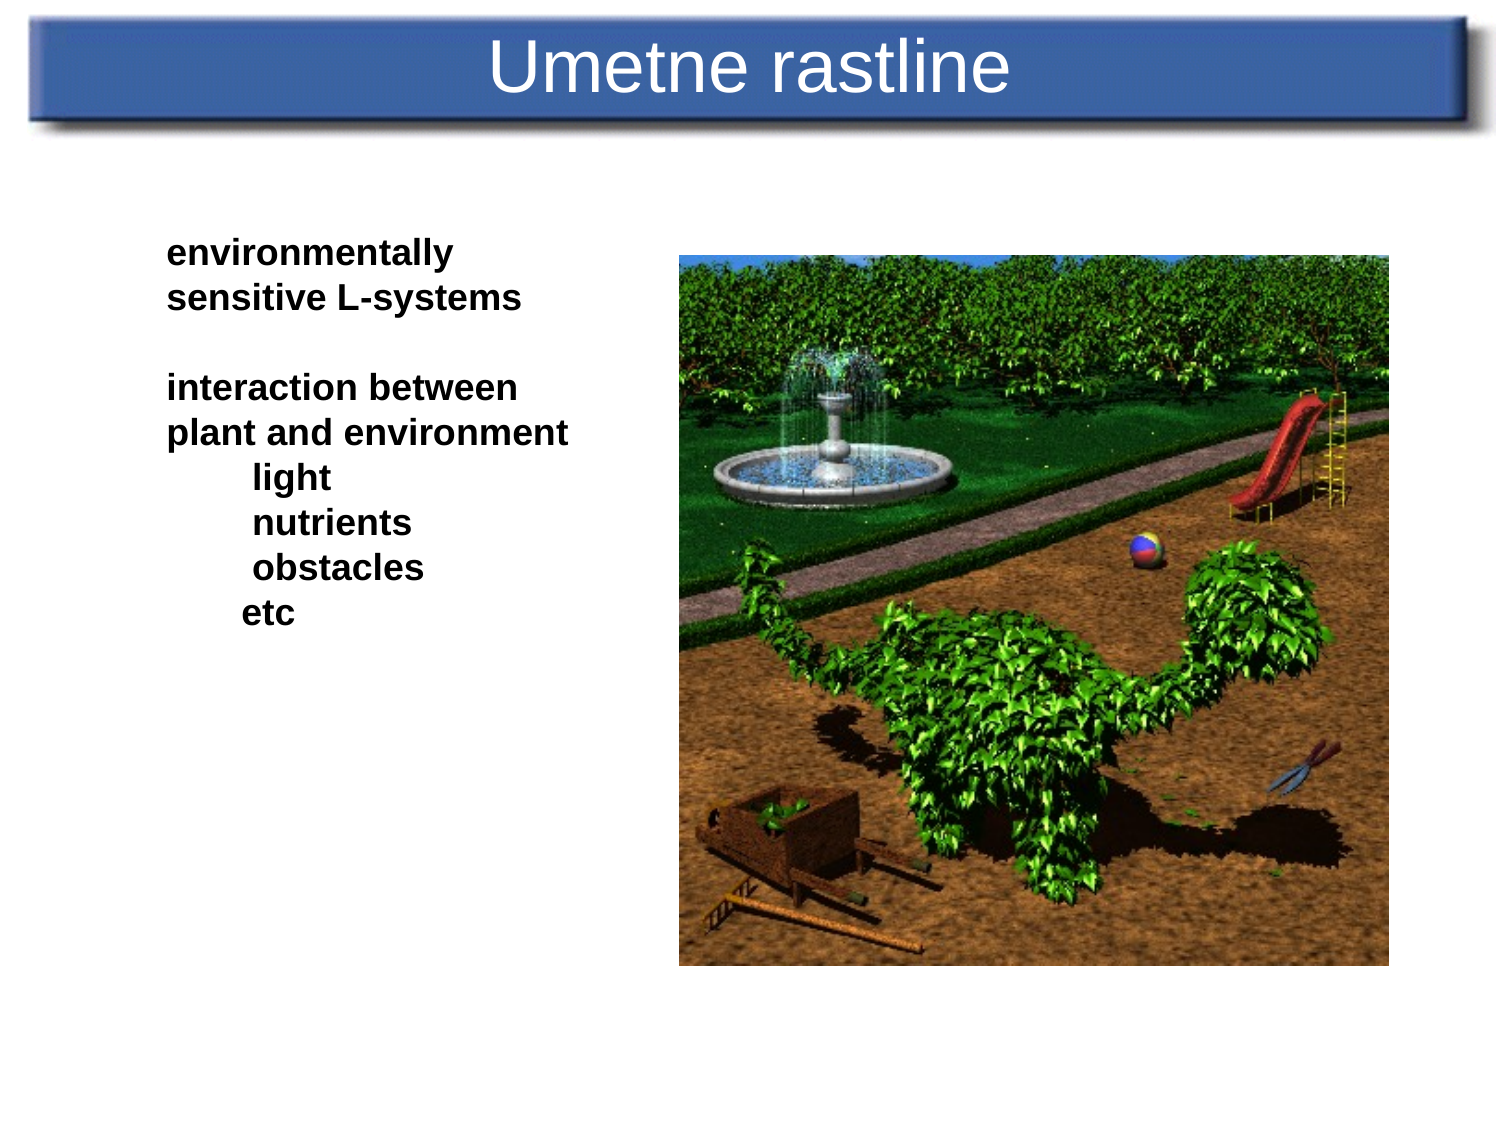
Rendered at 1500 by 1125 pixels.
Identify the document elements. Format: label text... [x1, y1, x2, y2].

text_box environmentally sensitive L-systems interaction between plant and environment light nutrients obstacles etc [76, 219, 597, 641]
picture [679, 255, 1389, 966]
picture [27, 13, 1496, 141]
title Umetne rastline [75, 0, 1426, 126]
